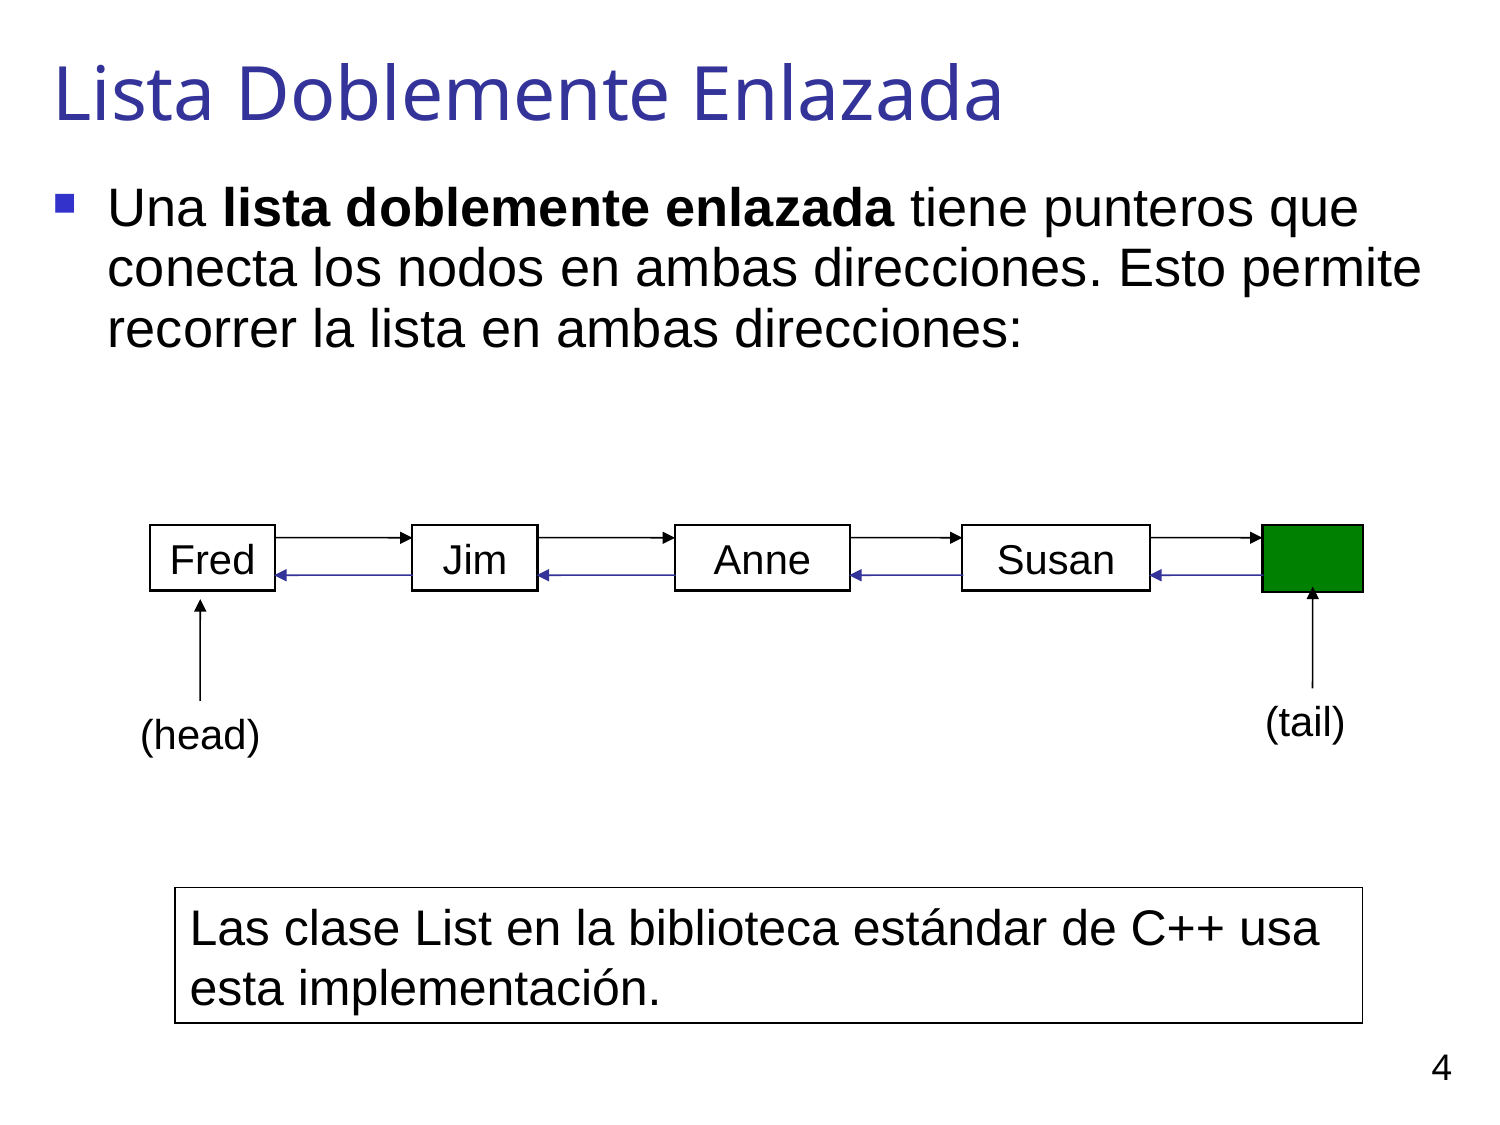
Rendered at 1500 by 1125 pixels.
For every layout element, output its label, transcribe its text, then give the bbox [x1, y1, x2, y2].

title Lista Doblemente Enlazada [37, 4, 1466, 150]
list Una lista doblemente enlazada tiene punteros que conecta los nodos en ambas direcciones. Esto permite recorrer la lista en ambas direcciones: [37, 169, 1462, 1028]
